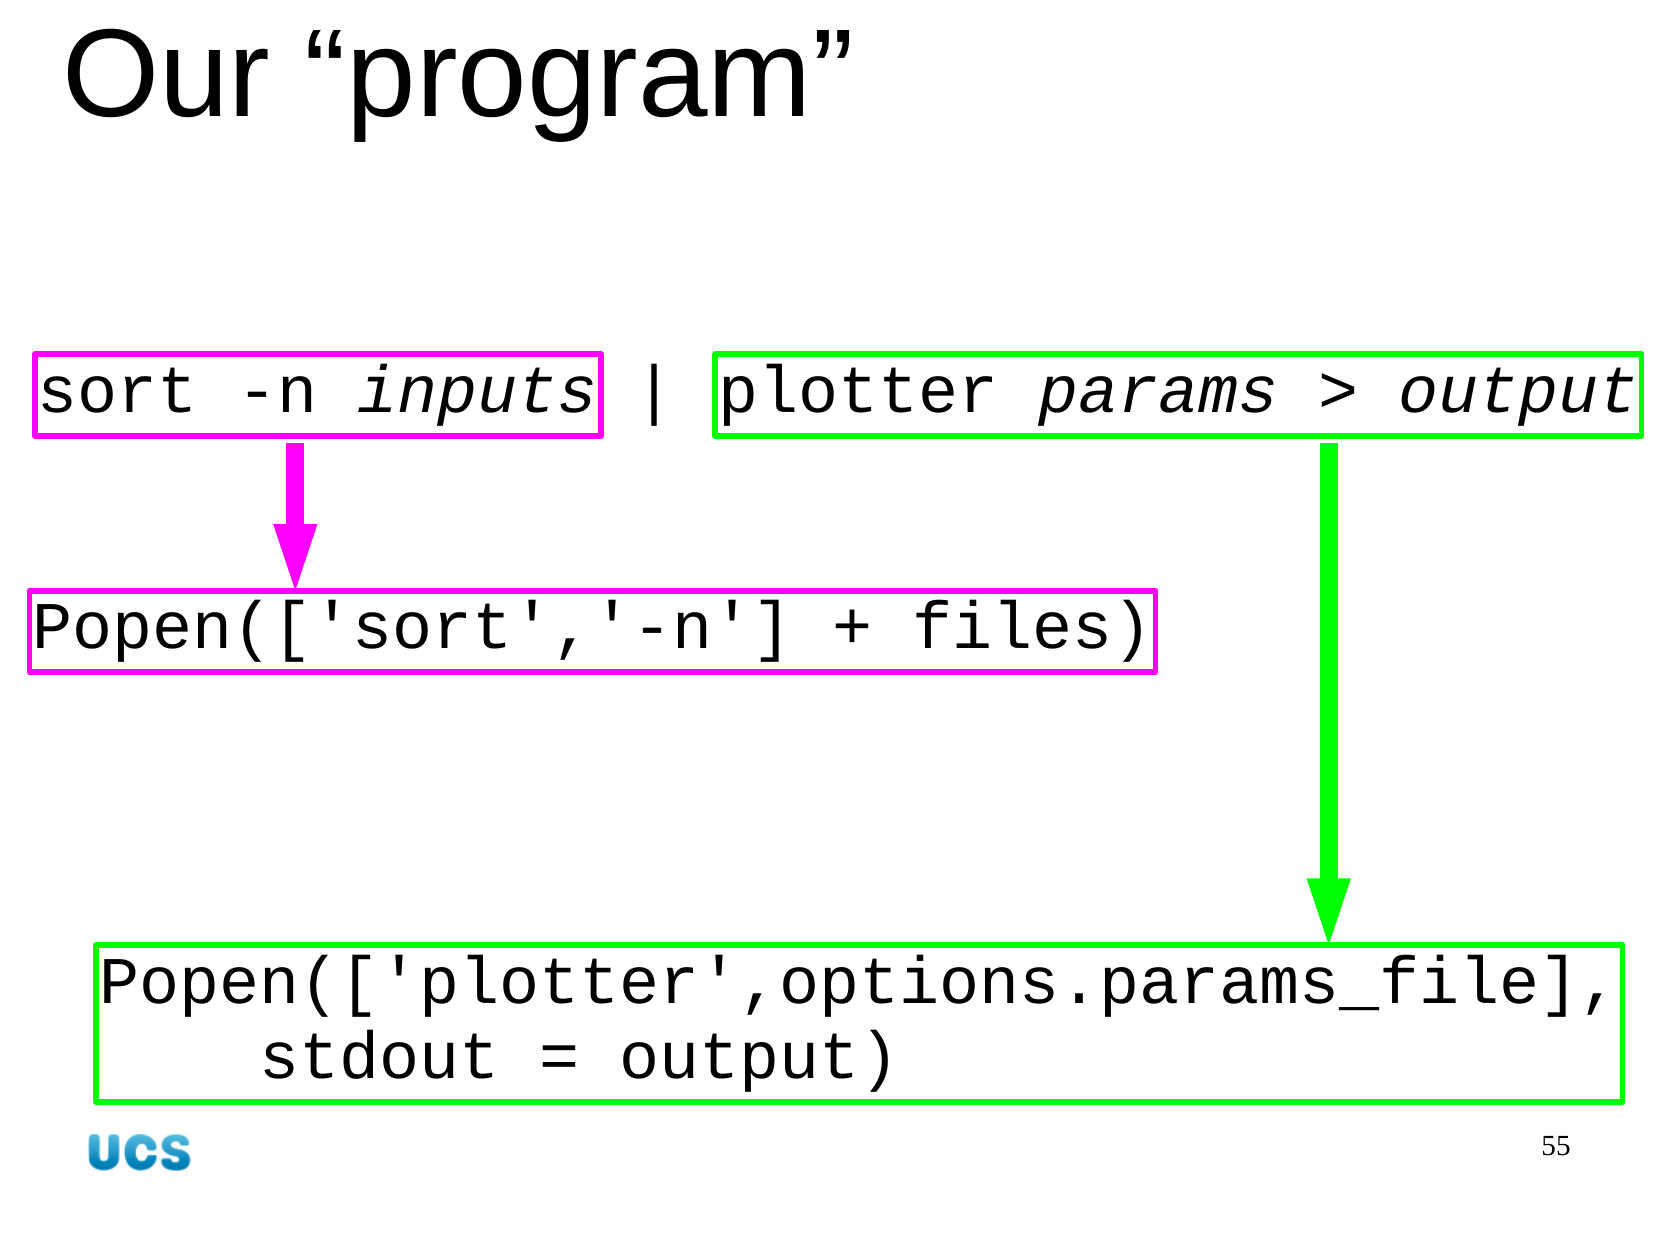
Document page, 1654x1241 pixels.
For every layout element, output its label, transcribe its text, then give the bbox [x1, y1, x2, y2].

text_box Popen(['plotter',options.params_file], stdout = output) [96, 944, 1623, 1102]
text_box Popen(['sort','-n'] + files) [29, 590, 1156, 673]
text_box Our “program” [59, 0, 858, 146]
text_box plotter params > output [715, 354, 1642, 436]
text_box | [631, 354, 678, 436]
text_box sort -n inputs [34, 354, 601, 436]
picture [88, 1133, 191, 1172]
